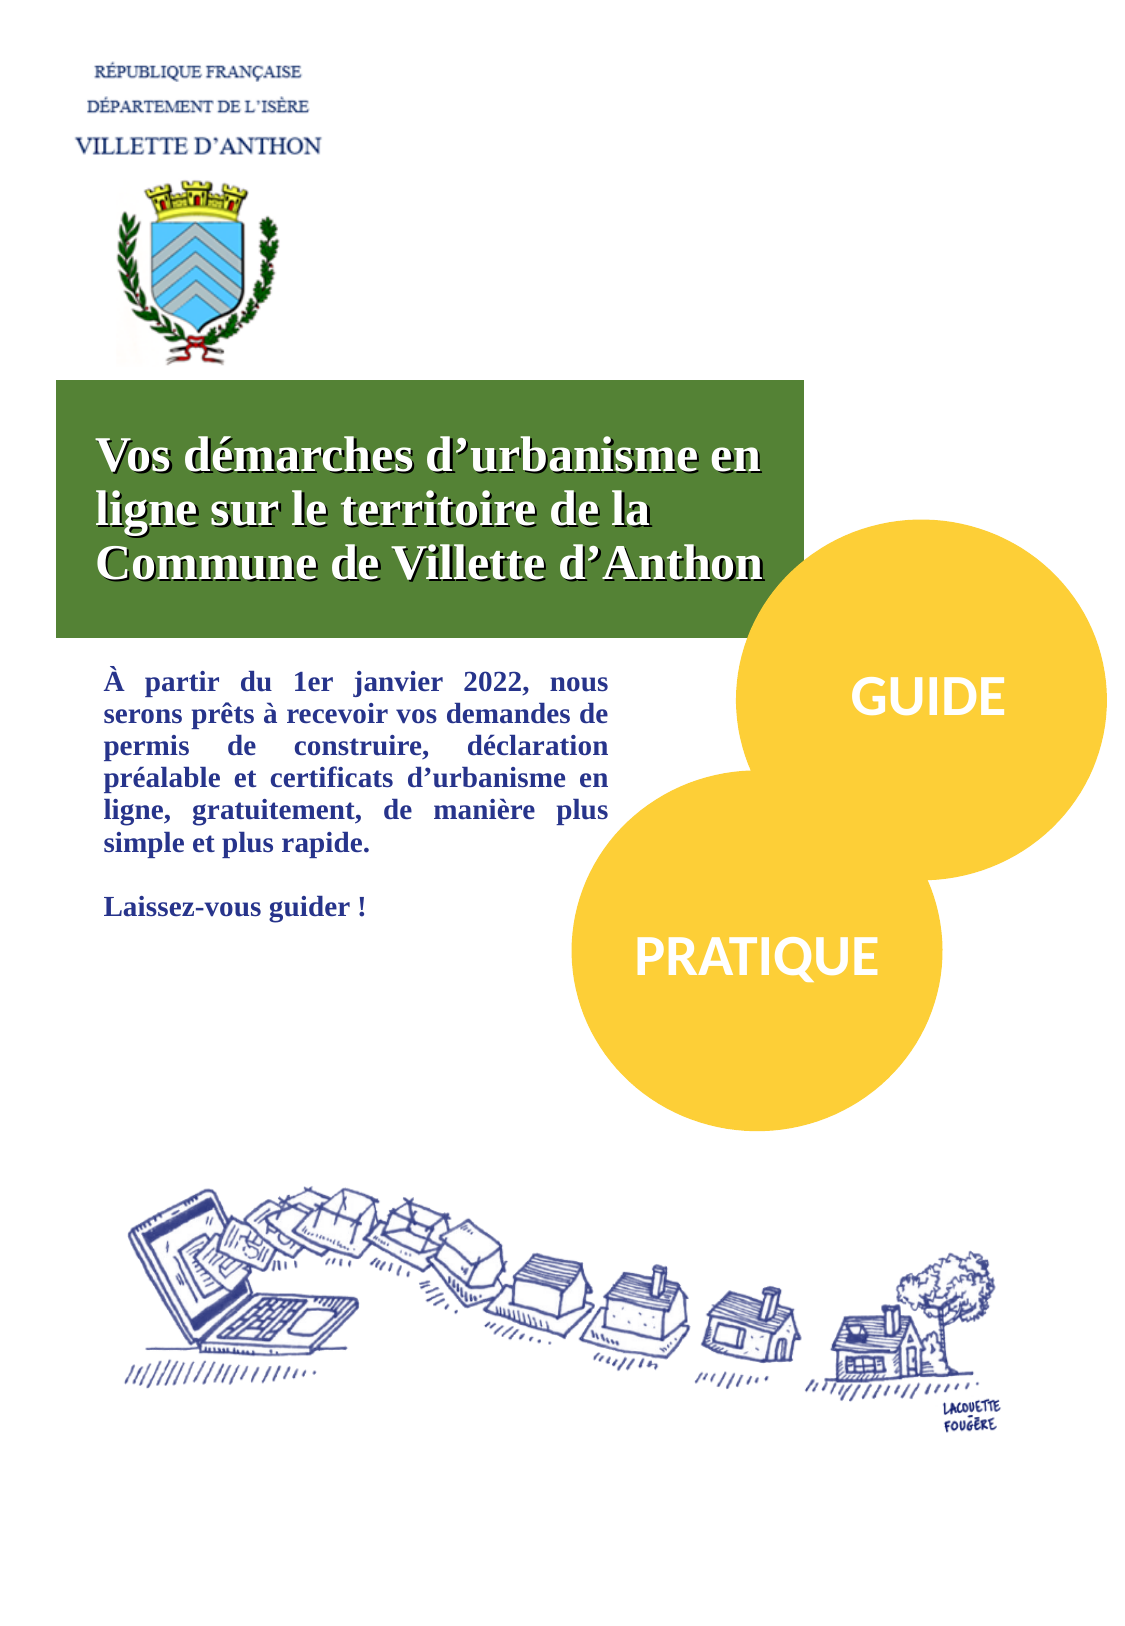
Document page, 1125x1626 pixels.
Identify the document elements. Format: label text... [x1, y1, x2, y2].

text_box GUIDE [804, 626, 1053, 773]
title Vos démarches d’urbanisme en ligne sur le territoire de la Commune de Villette d’Anthon [54, 379, 805, 639]
picture [97, 1170, 1028, 1453]
picture [54, 50, 342, 380]
text_box [571, 519, 1107, 1132]
text_box À partir du 1er janvier 2022, nous serons prêts à recevoir vos demandes de permis de construire, déclaration préalable et certificats d’urbanisme en ligne, gratuitement, de manière plus simple et plus rapide. Laissez-vous guider ! [88, 665, 625, 951]
text_box PRATIQUE [615, 885, 900, 1033]
